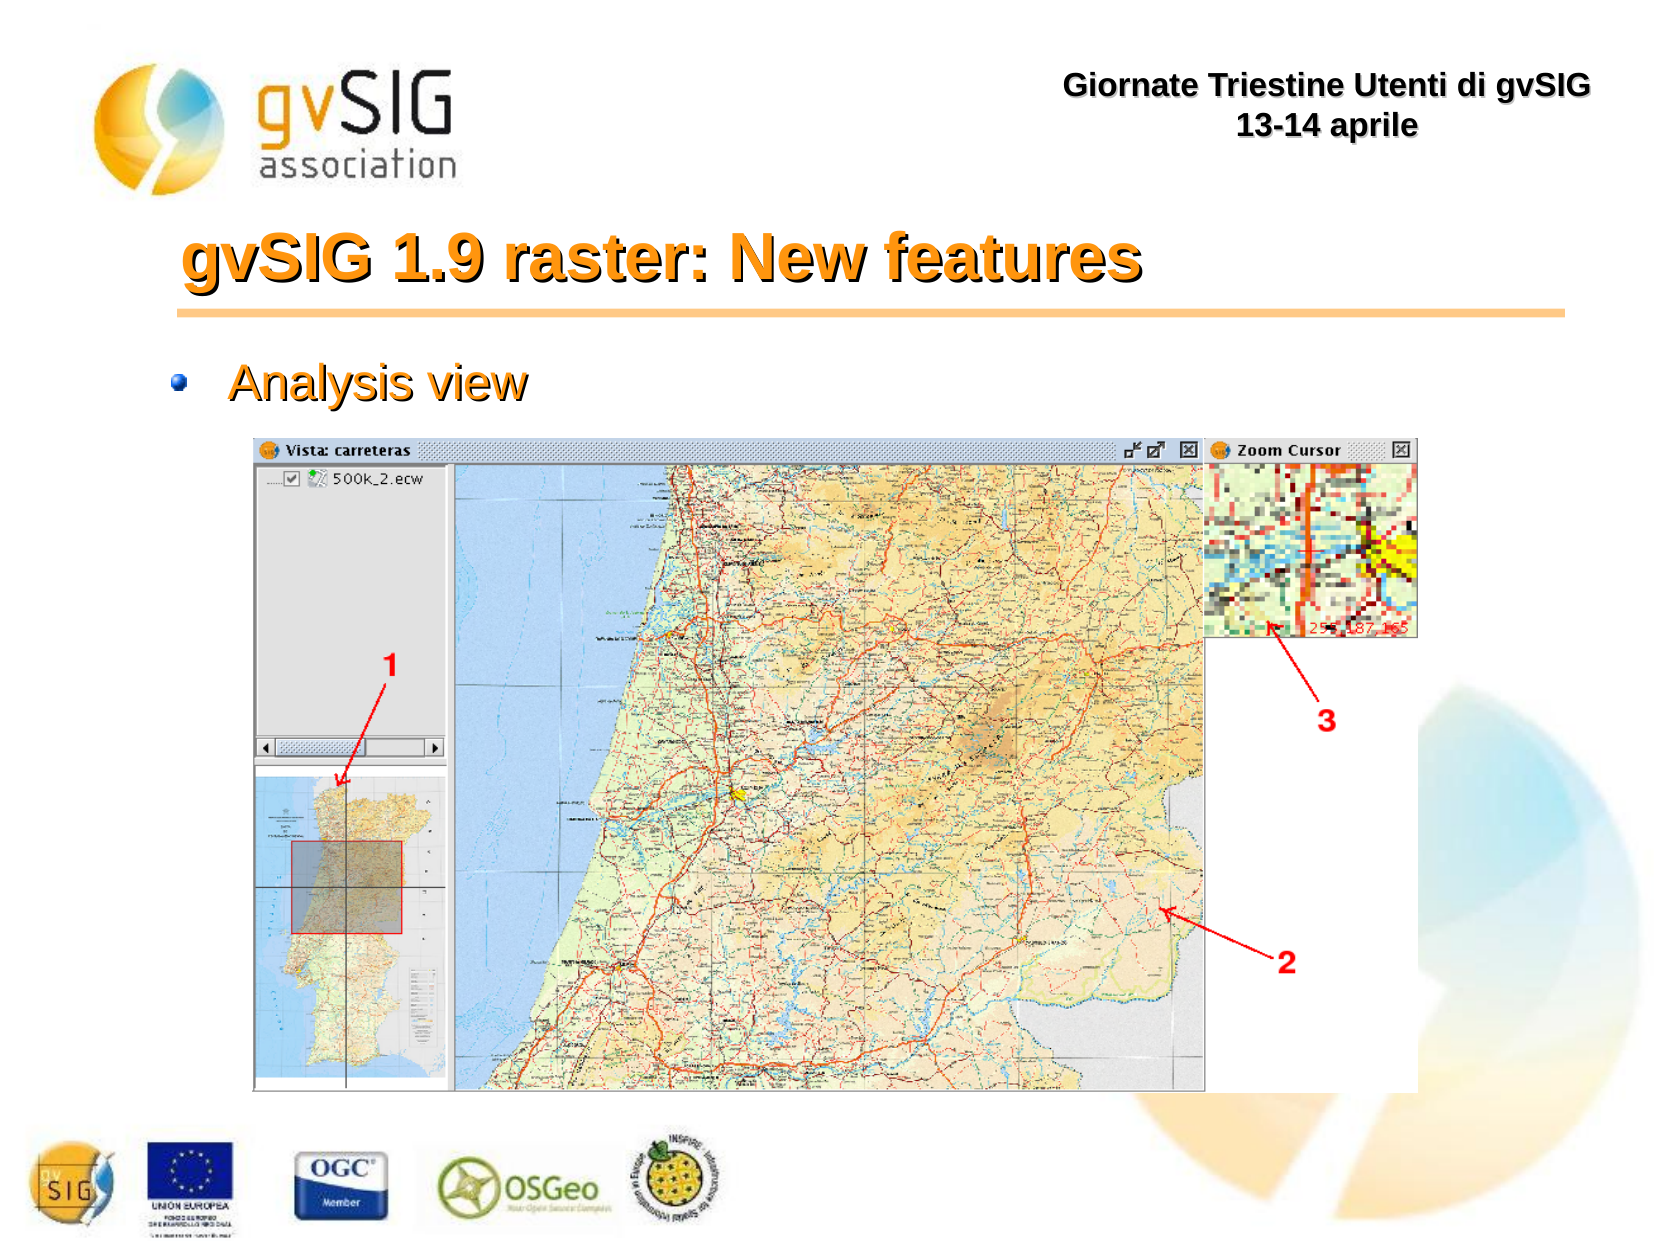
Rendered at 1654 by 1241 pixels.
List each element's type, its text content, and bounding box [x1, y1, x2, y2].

picture [1, 0, 1654, 1241]
text_box gvSIG 1.9 raster: New features [165, 211, 1447, 302]
list Analysis view [171, 354, 1388, 443]
